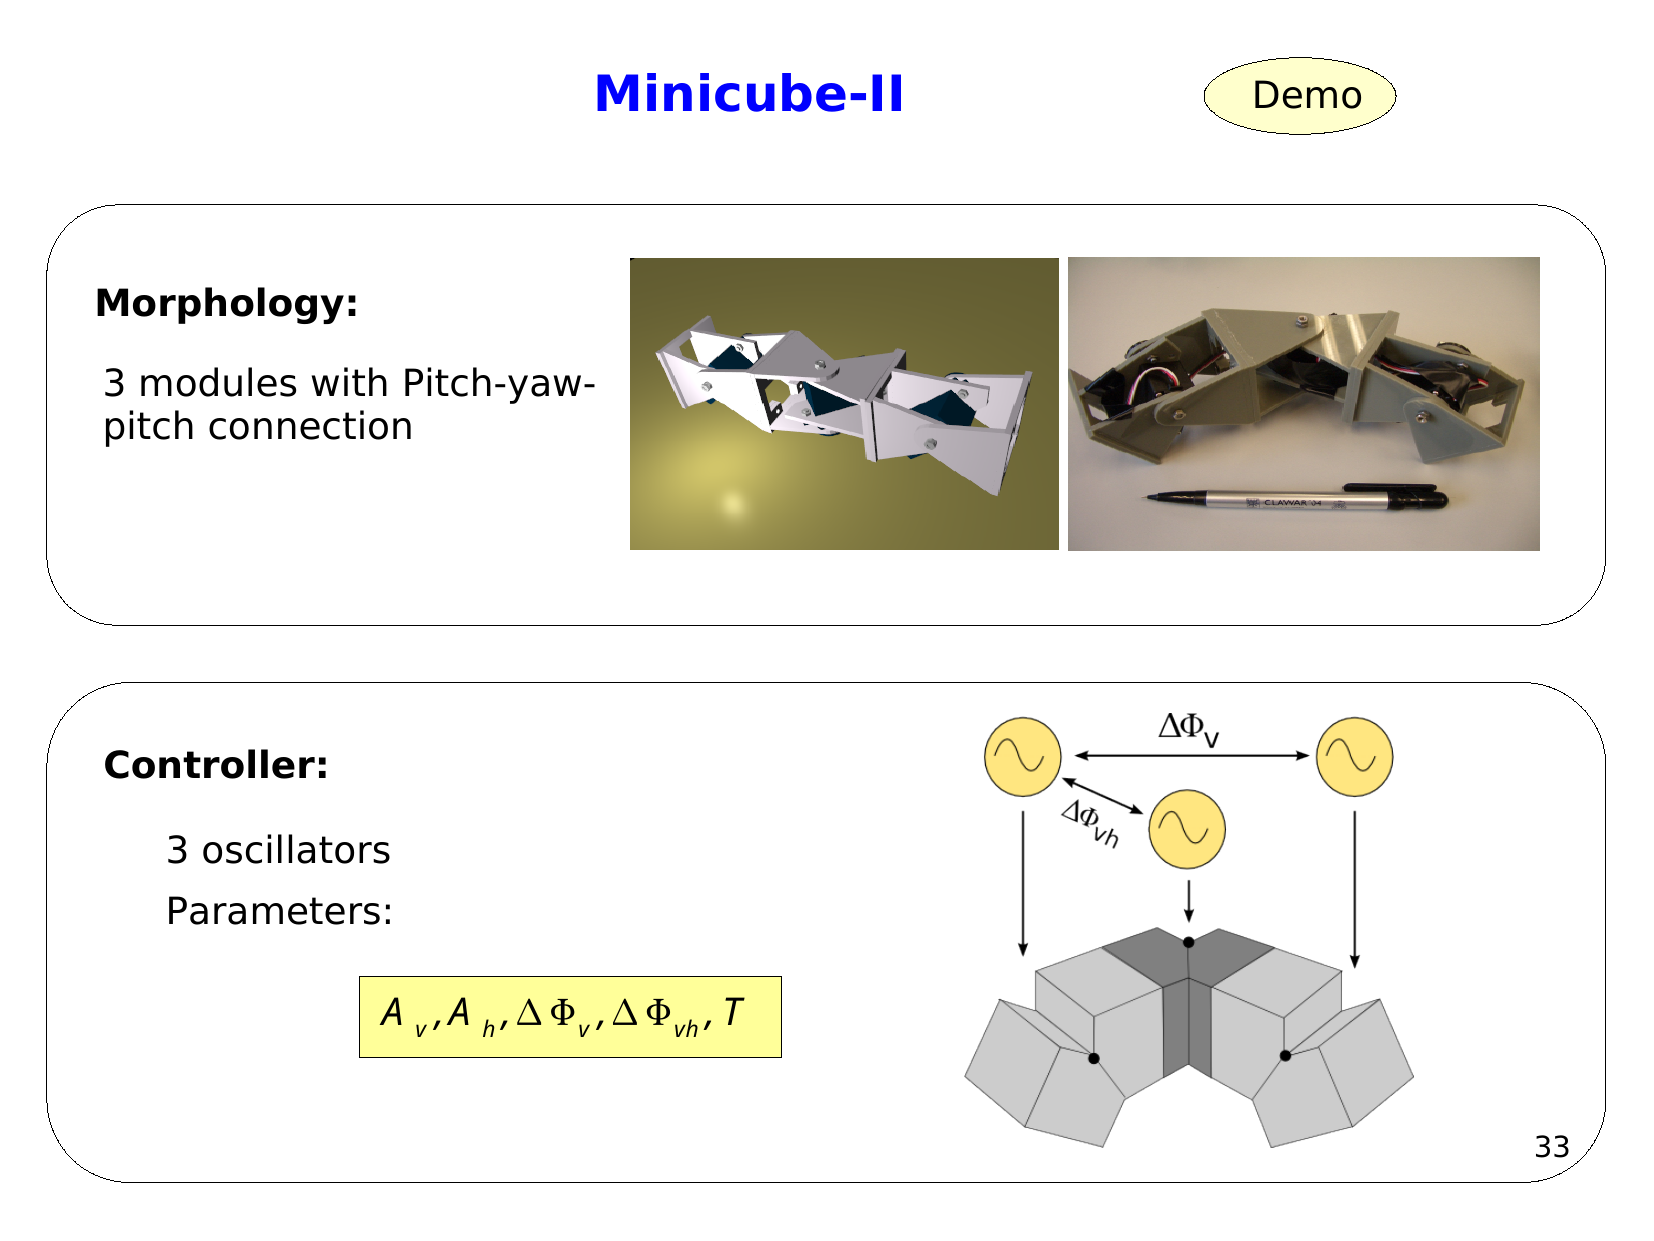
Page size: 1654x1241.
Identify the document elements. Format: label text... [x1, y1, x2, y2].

text_box Controller: [76, 736, 359, 795]
text_box Demo [1237, 66, 1379, 125]
picture [630, 258, 1059, 550]
text_box [359, 976, 782, 1058]
picture [964, 713, 1414, 1148]
text_box [1240, 57, 1360, 66]
text_box [1204, 67, 1363, 135]
picture [1068, 257, 1540, 551]
text_box 3 modules with Pitch-yaw-pitch connection [87, 354, 620, 457]
text_box Morphology: [67, 274, 401, 333]
chart [372, 989, 755, 1044]
text_box Minicube-II [578, 57, 921, 131]
text_box [1379, 74, 1397, 118]
text_box 3 oscillators Parameters: [138, 821, 435, 941]
